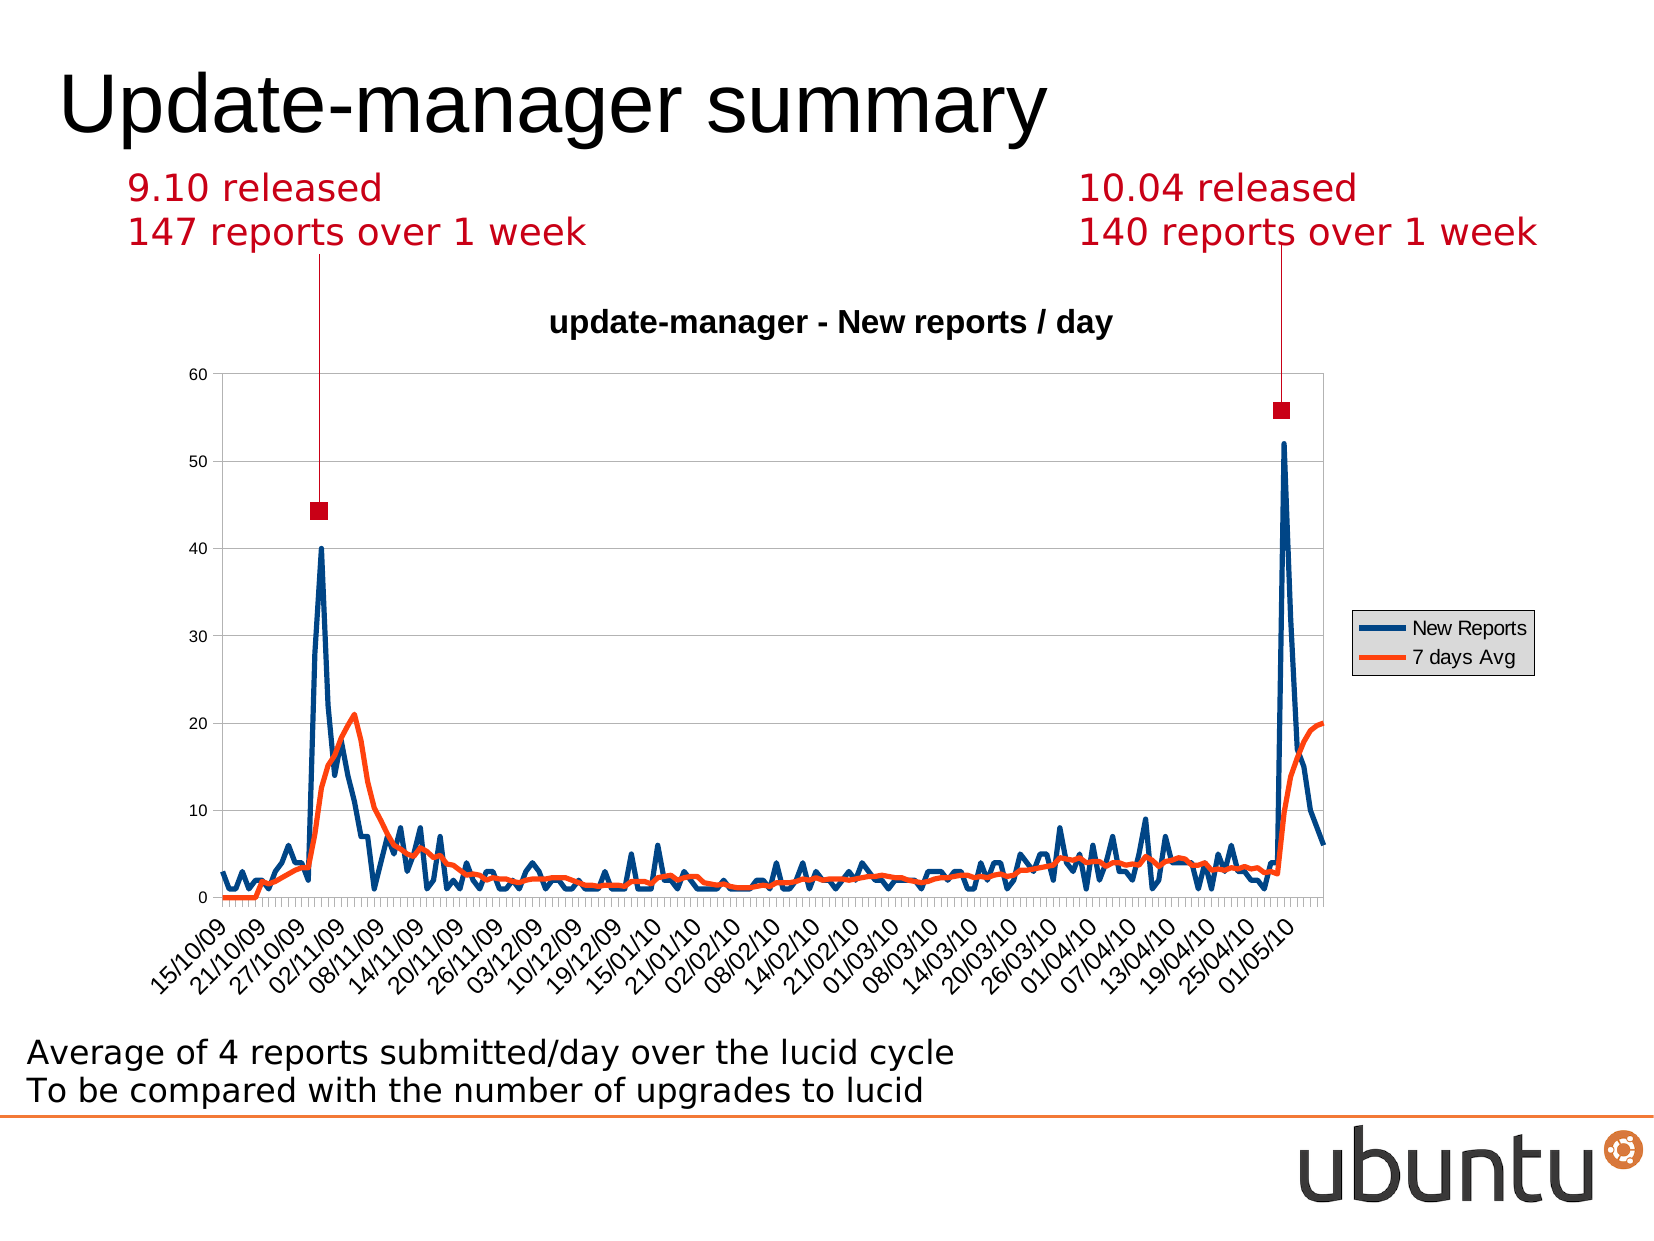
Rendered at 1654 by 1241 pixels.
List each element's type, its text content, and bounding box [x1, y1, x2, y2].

text_box 10.04 released 140 reports over 1 week [1063, 159, 1553, 262]
text_box Average of 4 reports submitted/day over the lucid cycle To be compared with the number of upgrades to lucid [11, 1026, 1625, 1118]
chart [116, 270, 1548, 1015]
picture [1293, 1118, 1648, 1211]
text_box 9.10 released 147 reports over 1 week [112, 159, 603, 262]
title Update-manager summary [59, 36, 1595, 171]
